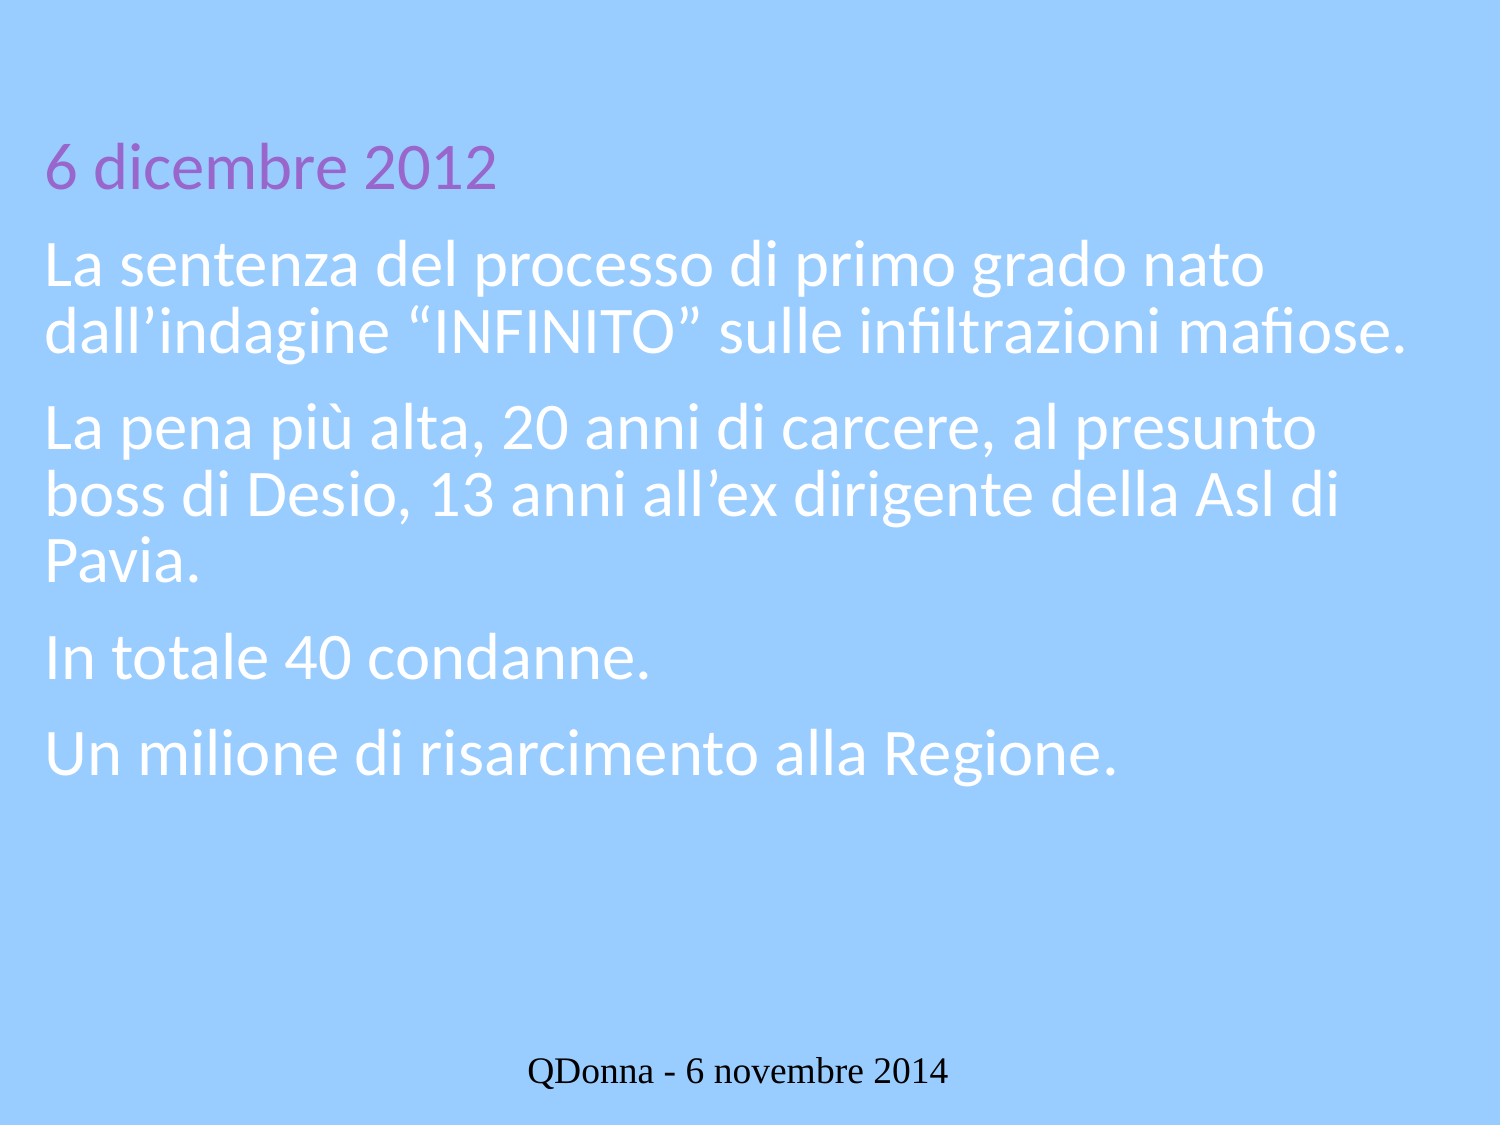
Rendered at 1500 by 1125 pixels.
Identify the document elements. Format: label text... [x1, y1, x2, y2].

list 6 dicembre 2012 La sentenza del processo di primo grado nato dall’indagine “INFINITO” sulle infiltrazioni mafiose. La pena più alta, 20 anni di carcere, al presunto boss di Desio, 13 anni all’ex dirigente della Asl di Pavia. In totale 40 condanne. Un milione di risarcimento alla Regione. [29, 132, 1436, 1125]
